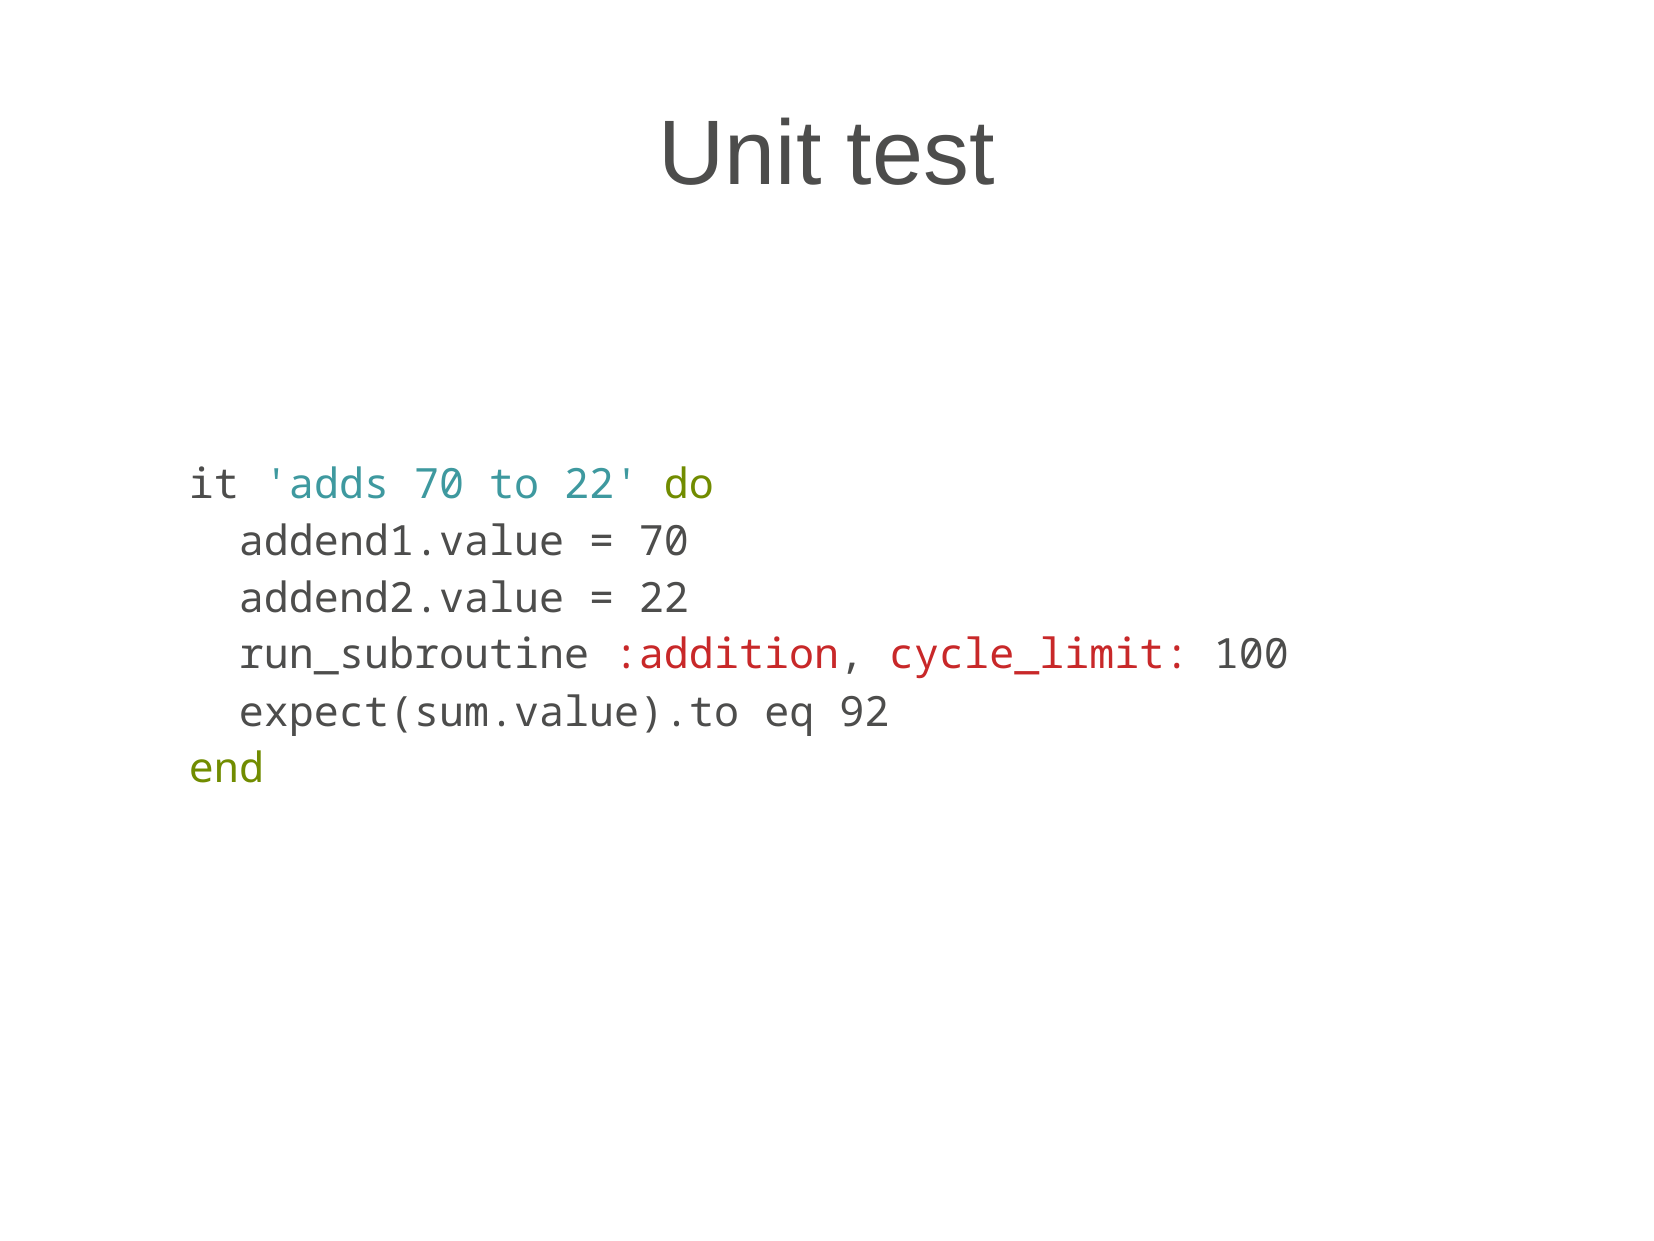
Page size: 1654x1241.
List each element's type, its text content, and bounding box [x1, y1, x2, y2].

title Unit test [82, 49, 1571, 257]
text_box it 'adds 70 to 22' do addend1.value = 70 addend2.value = 22 run_subroutine :addition, cycle_limit: 100 expect(sum.value).to eq 92 end [174, 445, 1480, 792]
